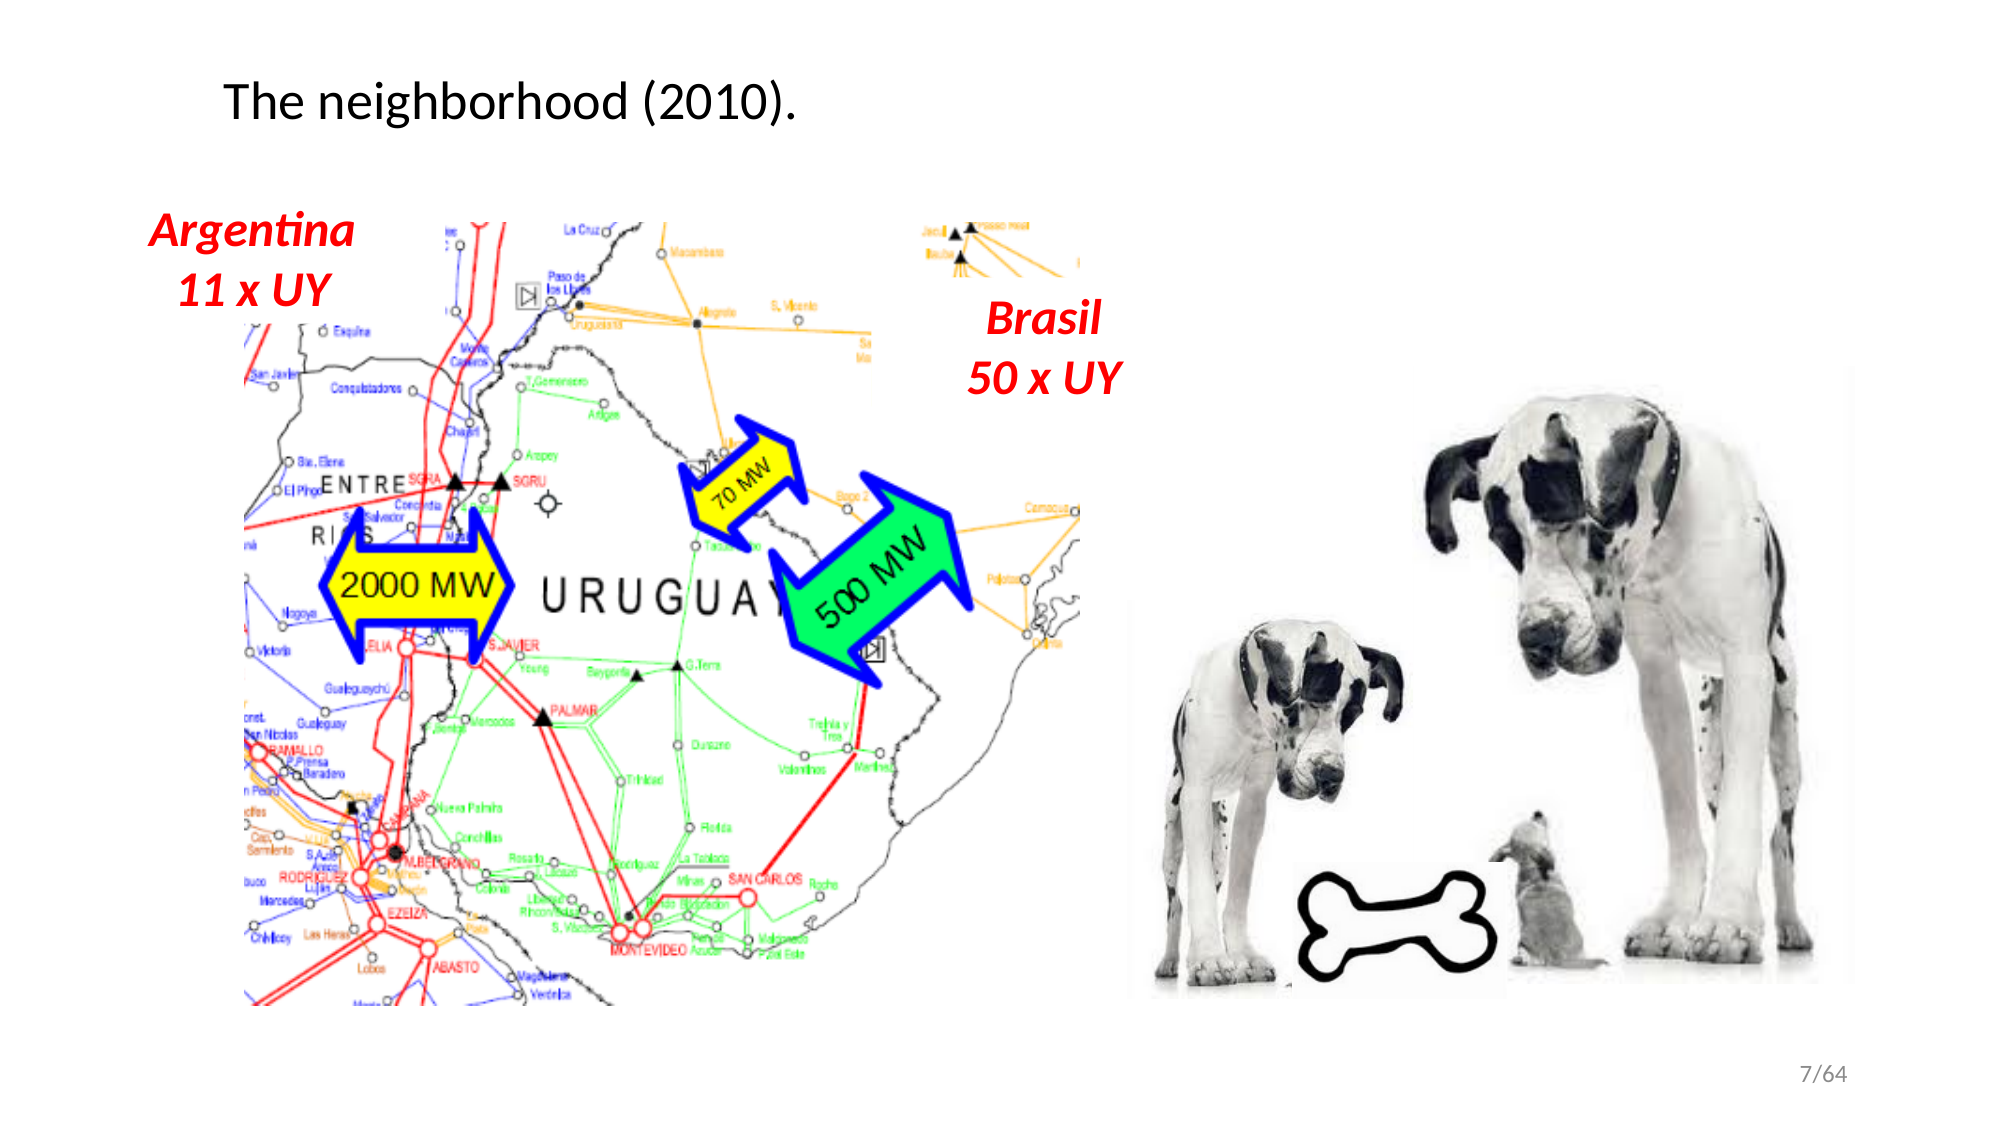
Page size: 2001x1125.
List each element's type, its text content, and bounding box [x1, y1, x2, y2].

text_box Brasil 50 x UY [871, 277, 1217, 413]
picture [1127, 366, 1855, 999]
picture [244, 222, 1080, 1006]
title The neighborhood (2010). [224, 58, 1028, 154]
text_box Argentina 11 x UY [59, 188, 446, 324]
